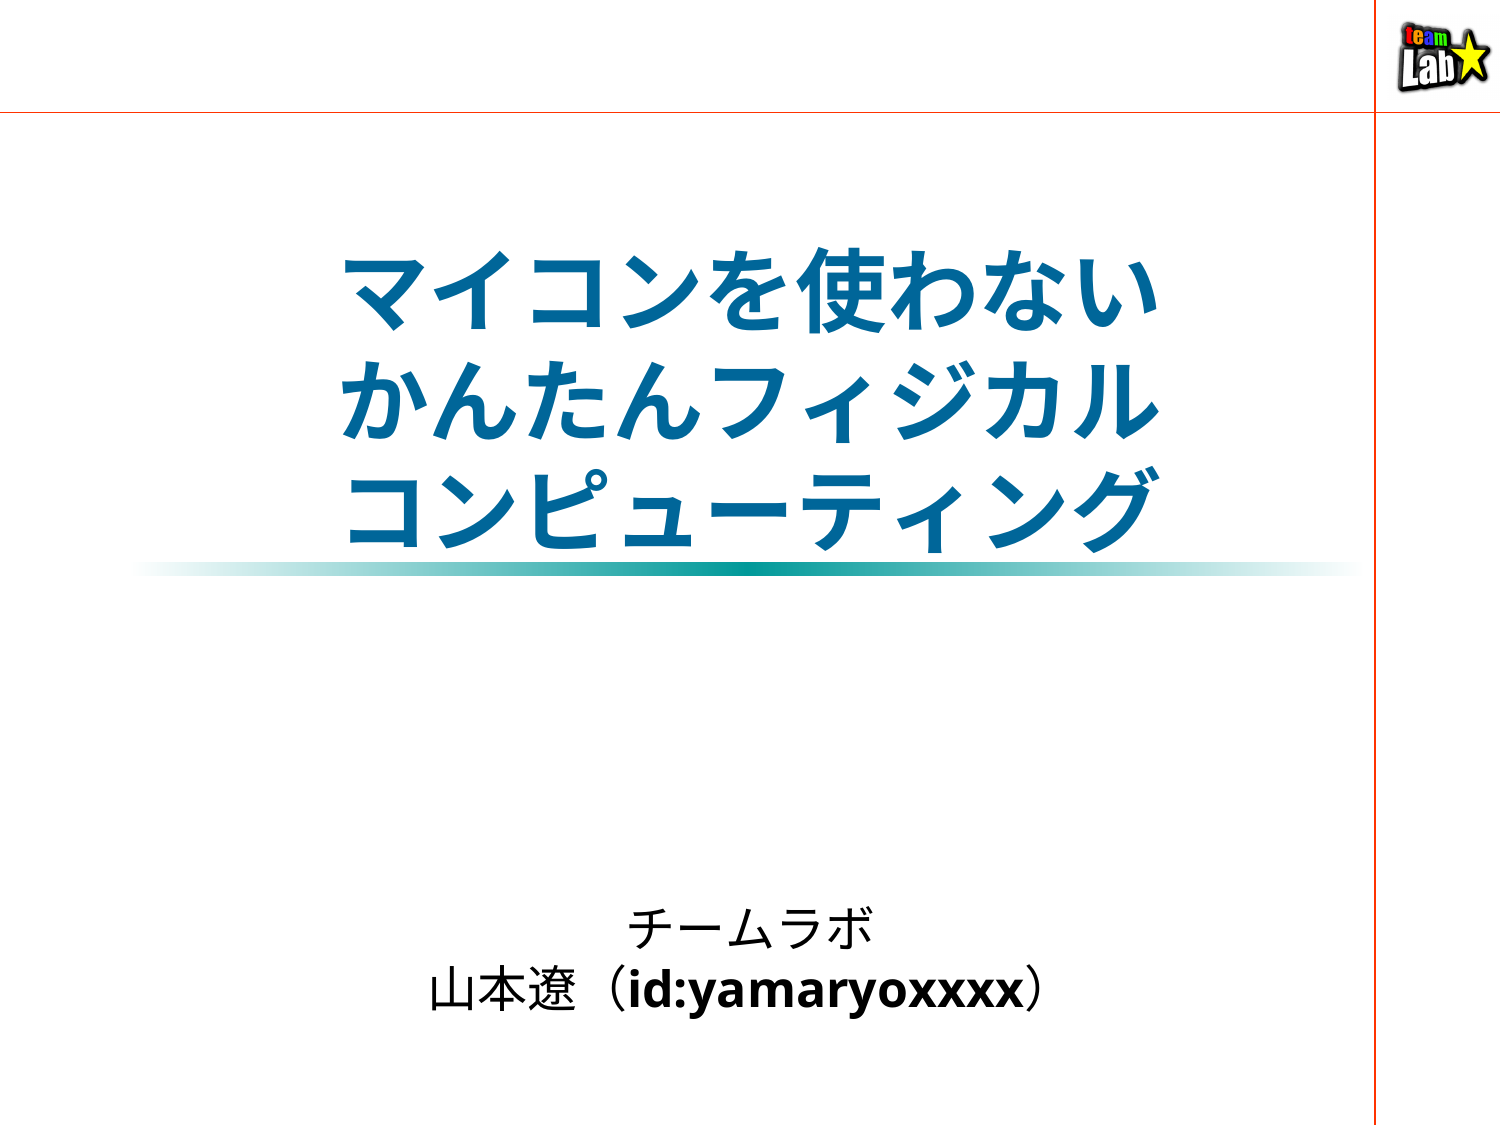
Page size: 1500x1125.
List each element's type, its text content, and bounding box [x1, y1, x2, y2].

title マイコンを使わない かんたんフィジカル コンピューティング [53, 225, 1447, 571]
picture [1387, 14, 1500, 100]
